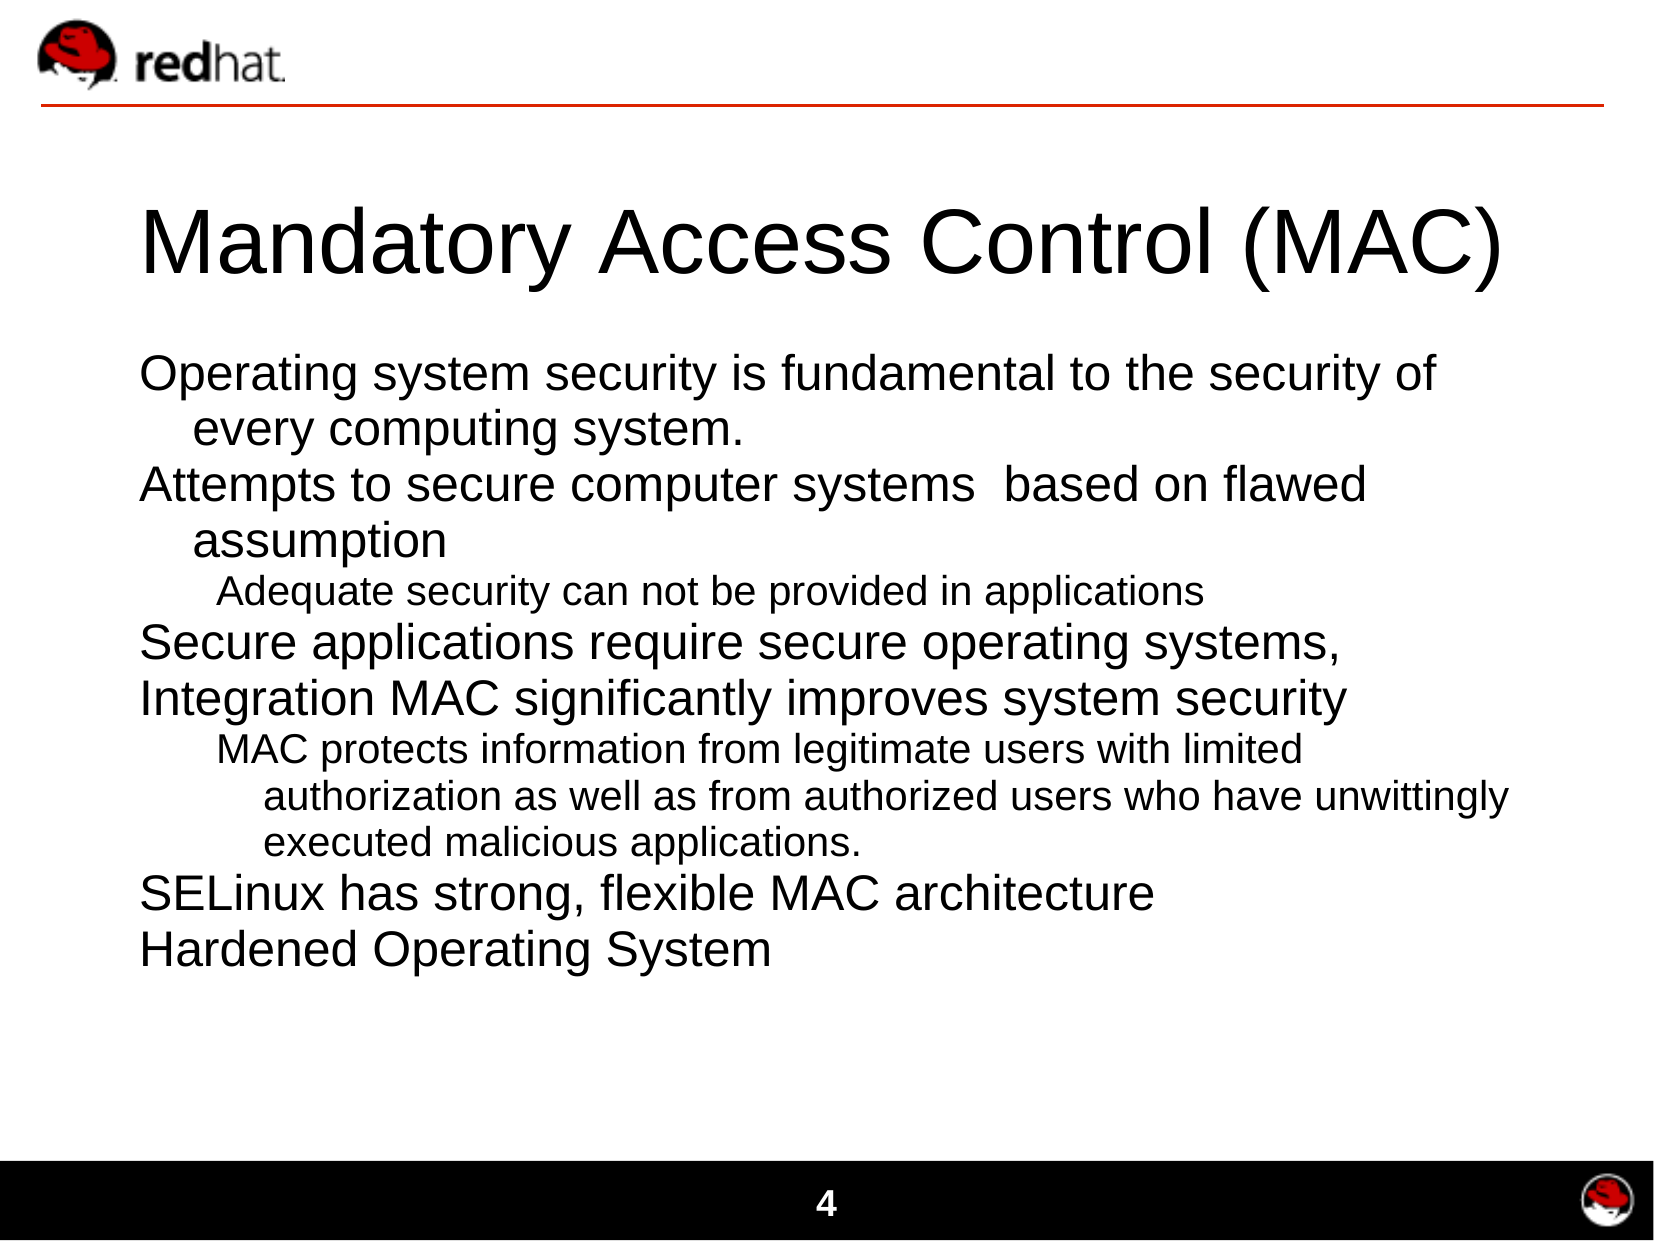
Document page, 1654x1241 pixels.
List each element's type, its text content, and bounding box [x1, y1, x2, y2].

picture [1576, 1170, 1639, 1233]
list Operating system security is fundamental to the security of every computing system. Attempts to secure computer systems based on flawed assumption Adequate security can not be provided in applications Secure applications require secure operating systems, Integration MAC significantly improves system security MAC protects information from legitimate users with limited authorization as well as from authorized users who have unwittingly executed malicious applications. SELinux has strong, flexible MAC architecture Hardened Operating System [121, 344, 1534, 1187]
title Mandatory Access Control (MAC) [117, 137, 1530, 346]
picture [36, 17, 285, 101]
